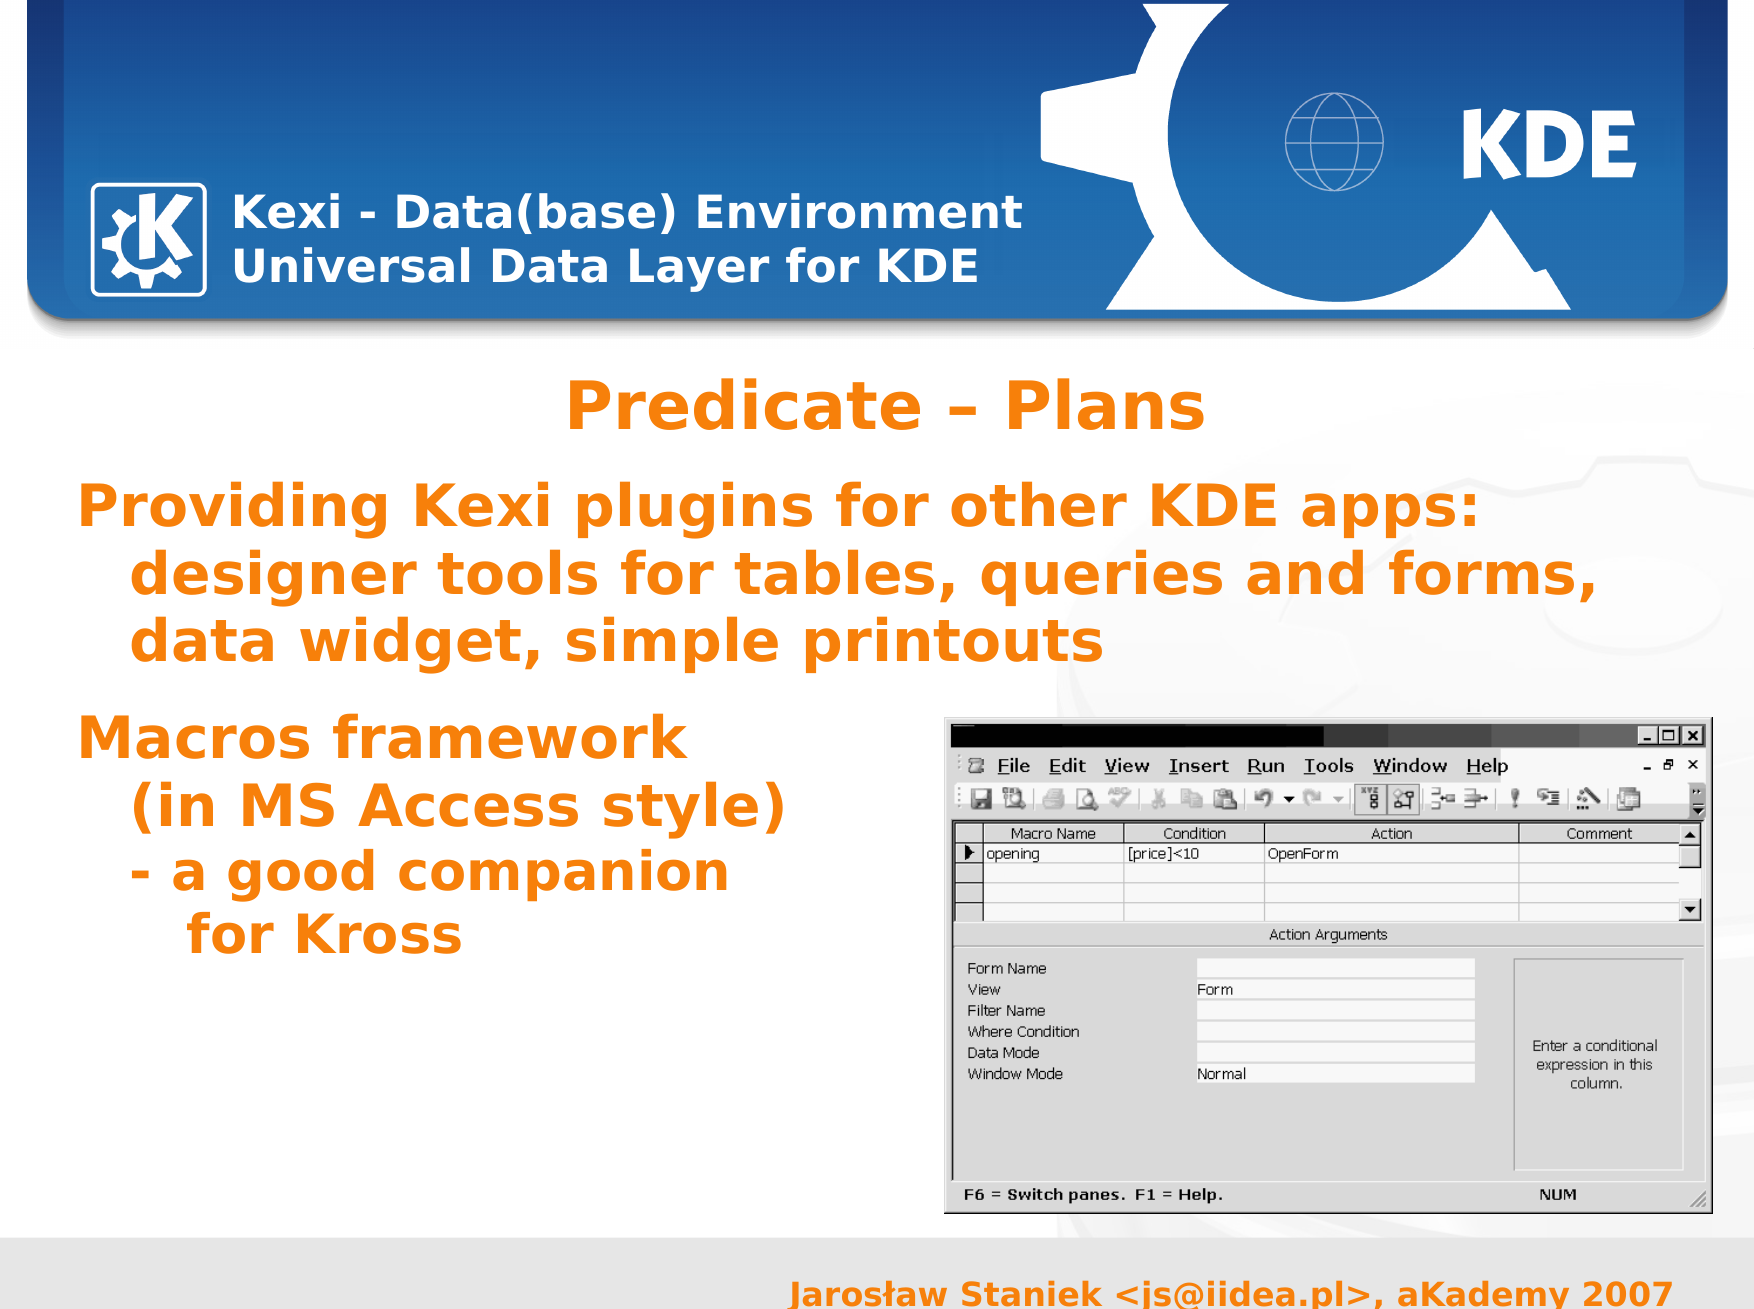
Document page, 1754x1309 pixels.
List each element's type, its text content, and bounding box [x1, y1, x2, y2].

picture [0, 0, 1754, 349]
picture [944, 717, 1713, 1214]
title Predicate – Plans [41, 369, 1731, 445]
list Providing Kexi plugins for other KDE apps: designer tools for tables, queries and forms, data widget, simple printouts Macros framework (in MS Access style) - a good companion for Kross [59, 472, 1654, 1148]
